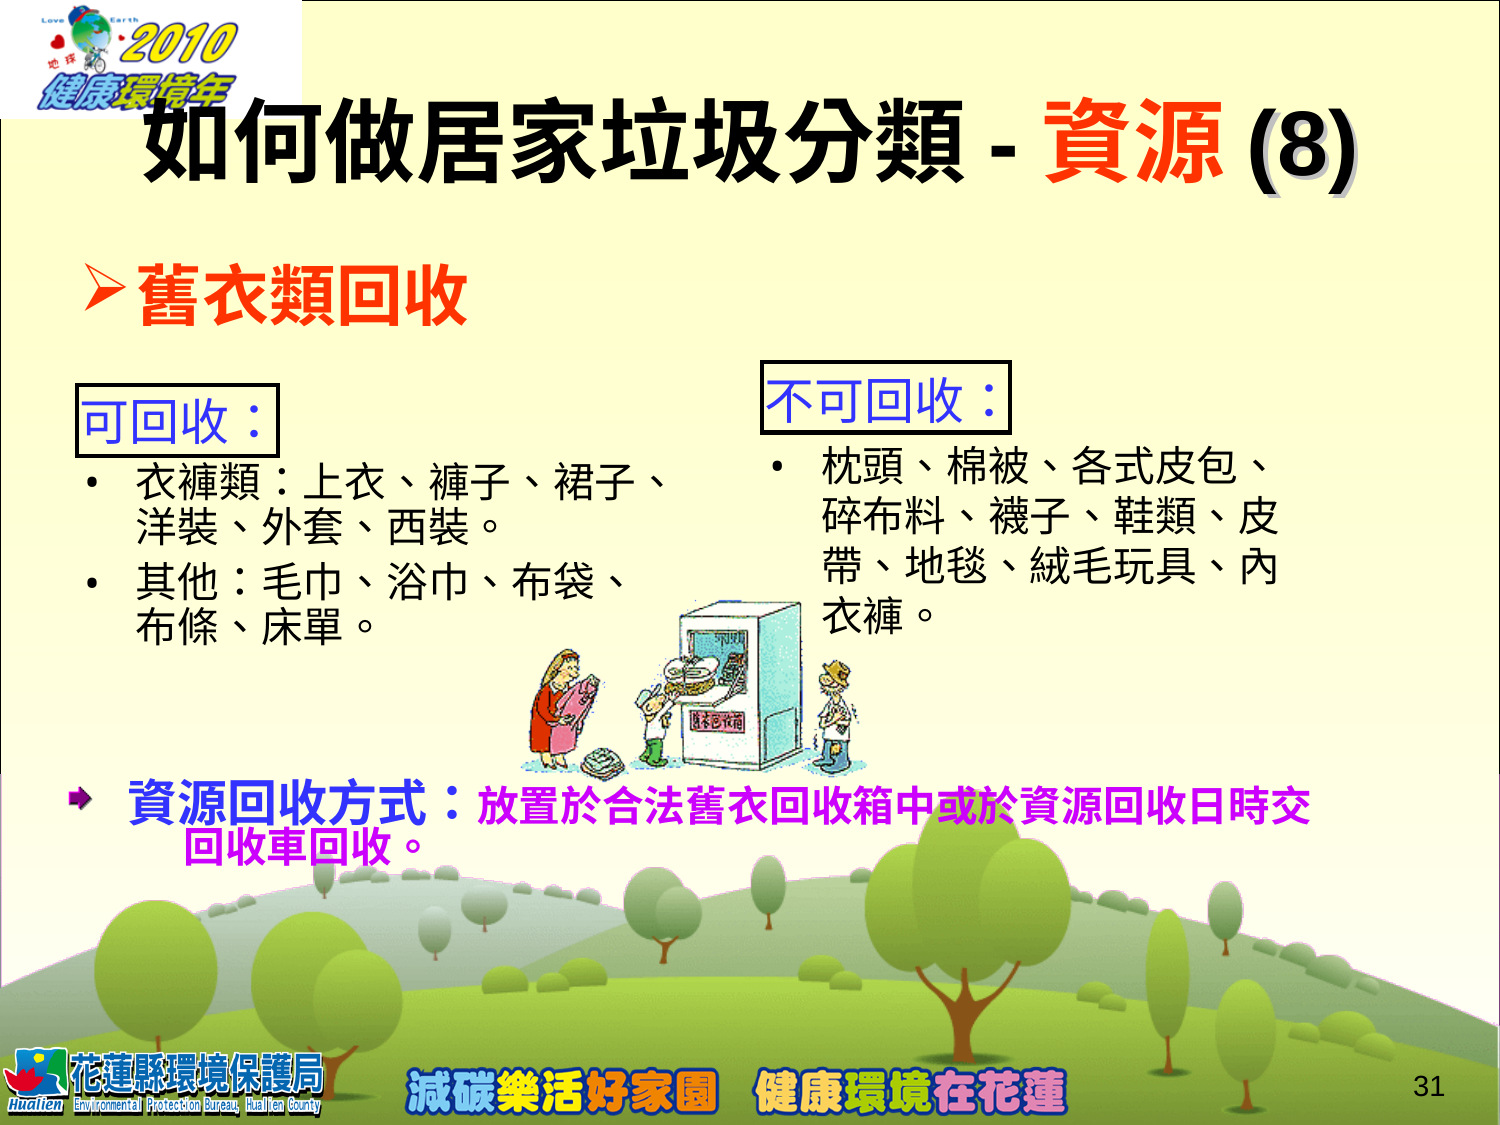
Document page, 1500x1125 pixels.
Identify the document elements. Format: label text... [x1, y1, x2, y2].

text_box 資源回收方式：放置於合法舊衣回收箱中或於資源回收日時交回收車回收。 [112, 774, 1365, 917]
picture [513, 597, 877, 792]
title 如何做居家垃圾分類-資源(8) [75, 45, 1426, 233]
text_box 舊衣類回收 可回收： 衣褲類：上衣、褲子、裙子、洋裝、外套、西裝。 其他：毛巾、浴巾、布袋、布條、床單。 [64, 255, 656, 728]
picture [0, 774, 1500, 1125]
picture [0, 0, 302, 119]
text_box [761, 361, 1010, 433]
text_box 不可回收： 枕頭、棉被、各式皮包、碎布料、襪子、鞋類、皮帶、地毯、絨毛玩具、內衣褲。 [750, 361, 1318, 752]
text_box [76, 385, 278, 457]
